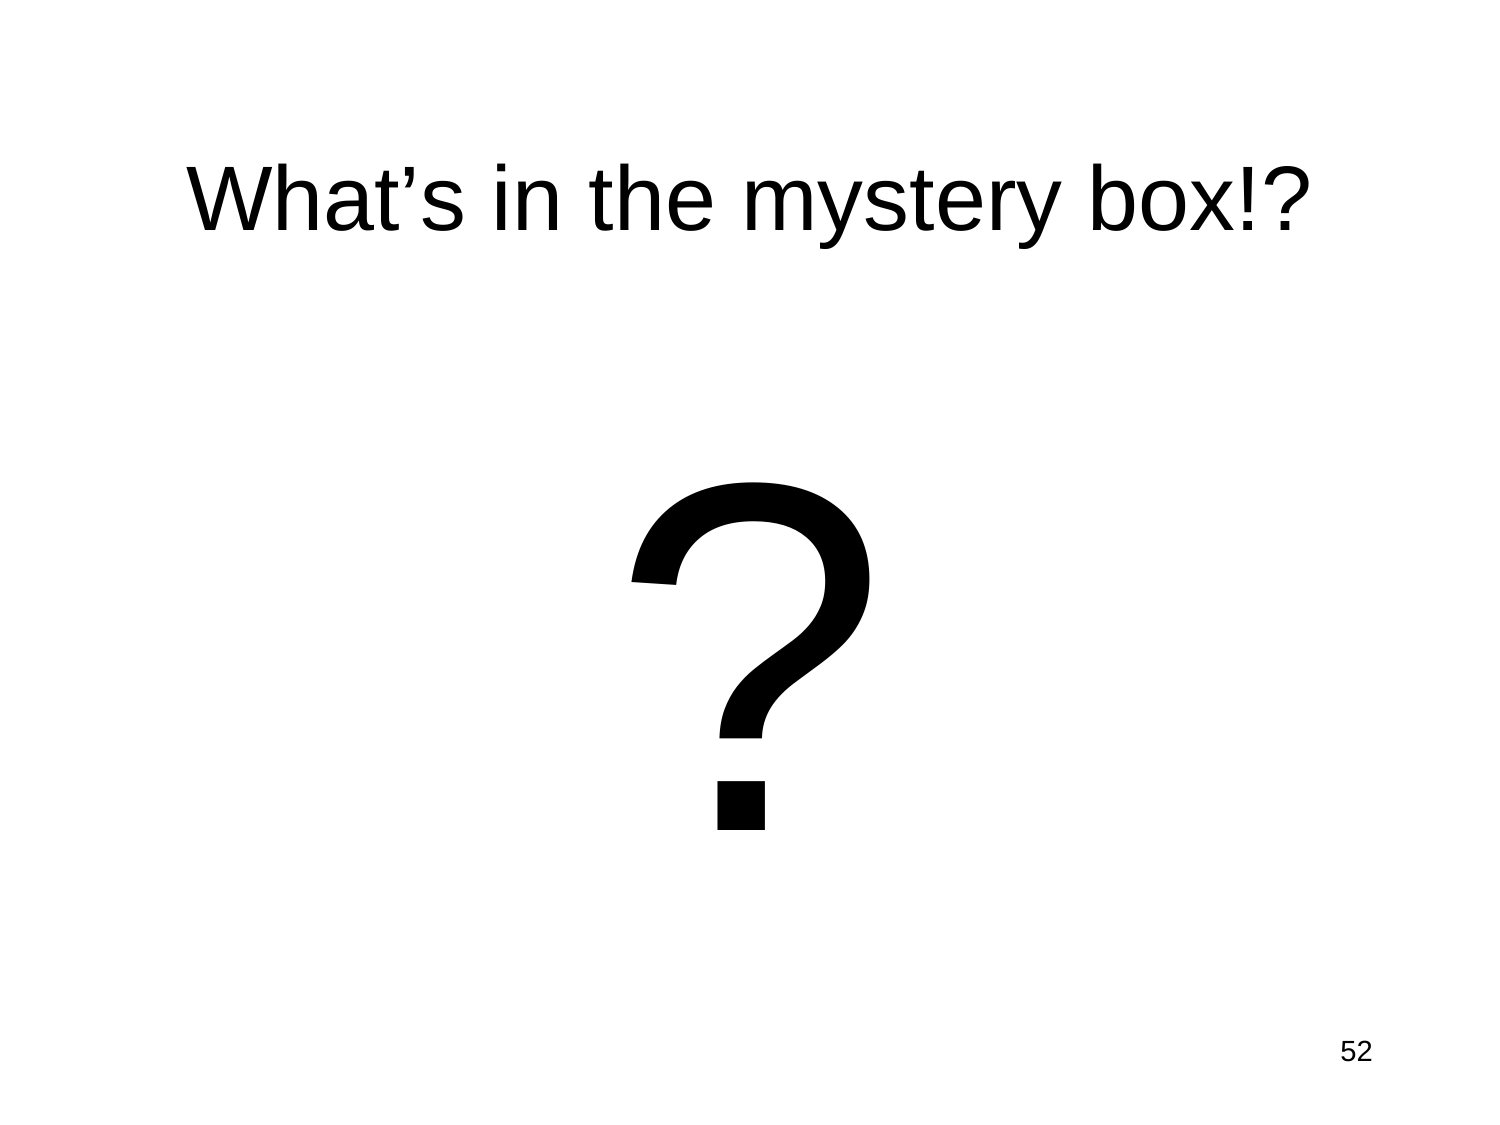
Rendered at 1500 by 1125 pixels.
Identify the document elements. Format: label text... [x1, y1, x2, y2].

text_box <number> [1074, 1025, 1388, 1101]
list ? [112, 324, 1388, 1001]
title What’s in the mystery box!? [112, 99, 1388, 288]
